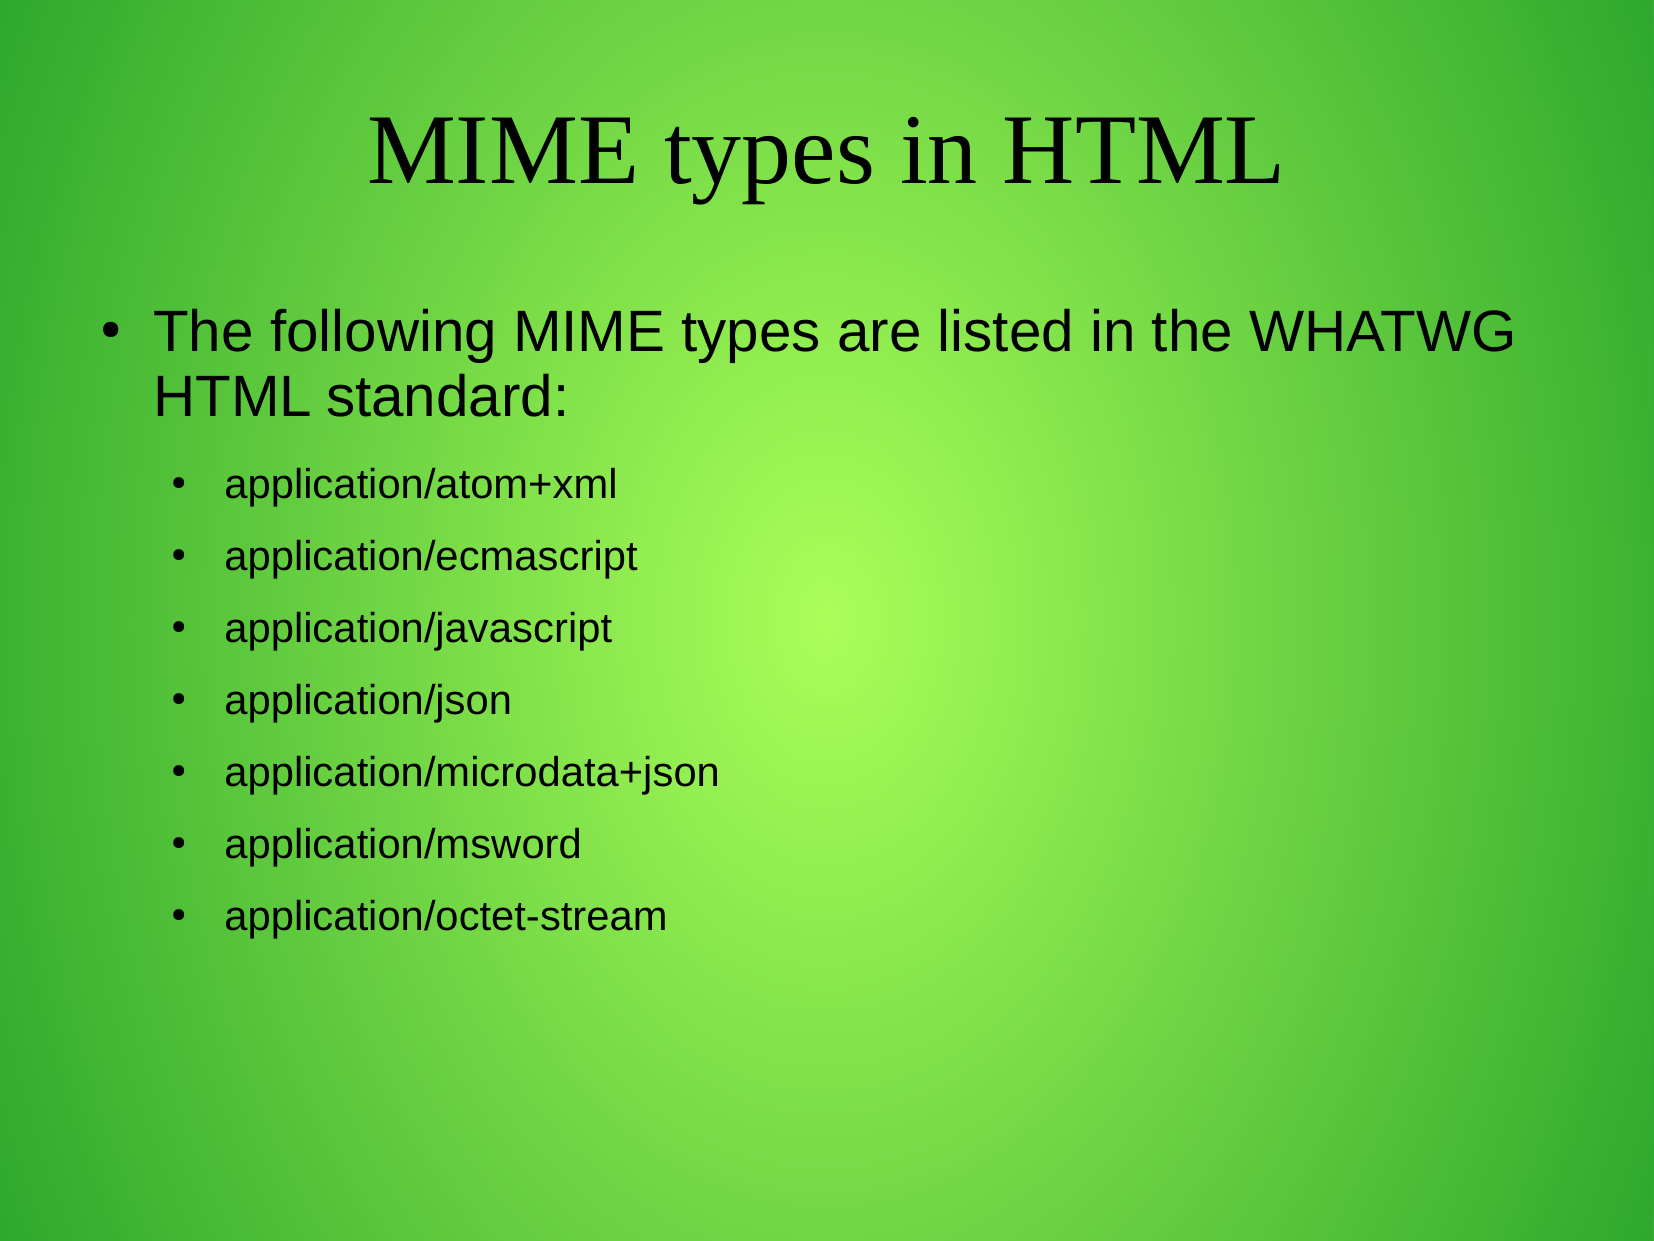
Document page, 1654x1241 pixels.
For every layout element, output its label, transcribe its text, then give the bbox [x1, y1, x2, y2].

title MIME types in HTML [82, 47, 1571, 252]
list The following MIME types are listed in the WHATWG HTML standard: application/atom+xml application/ecmascript application/javascript application/json application/microdata+json application/msword application/octet-stream [82, 299, 1571, 1019]
